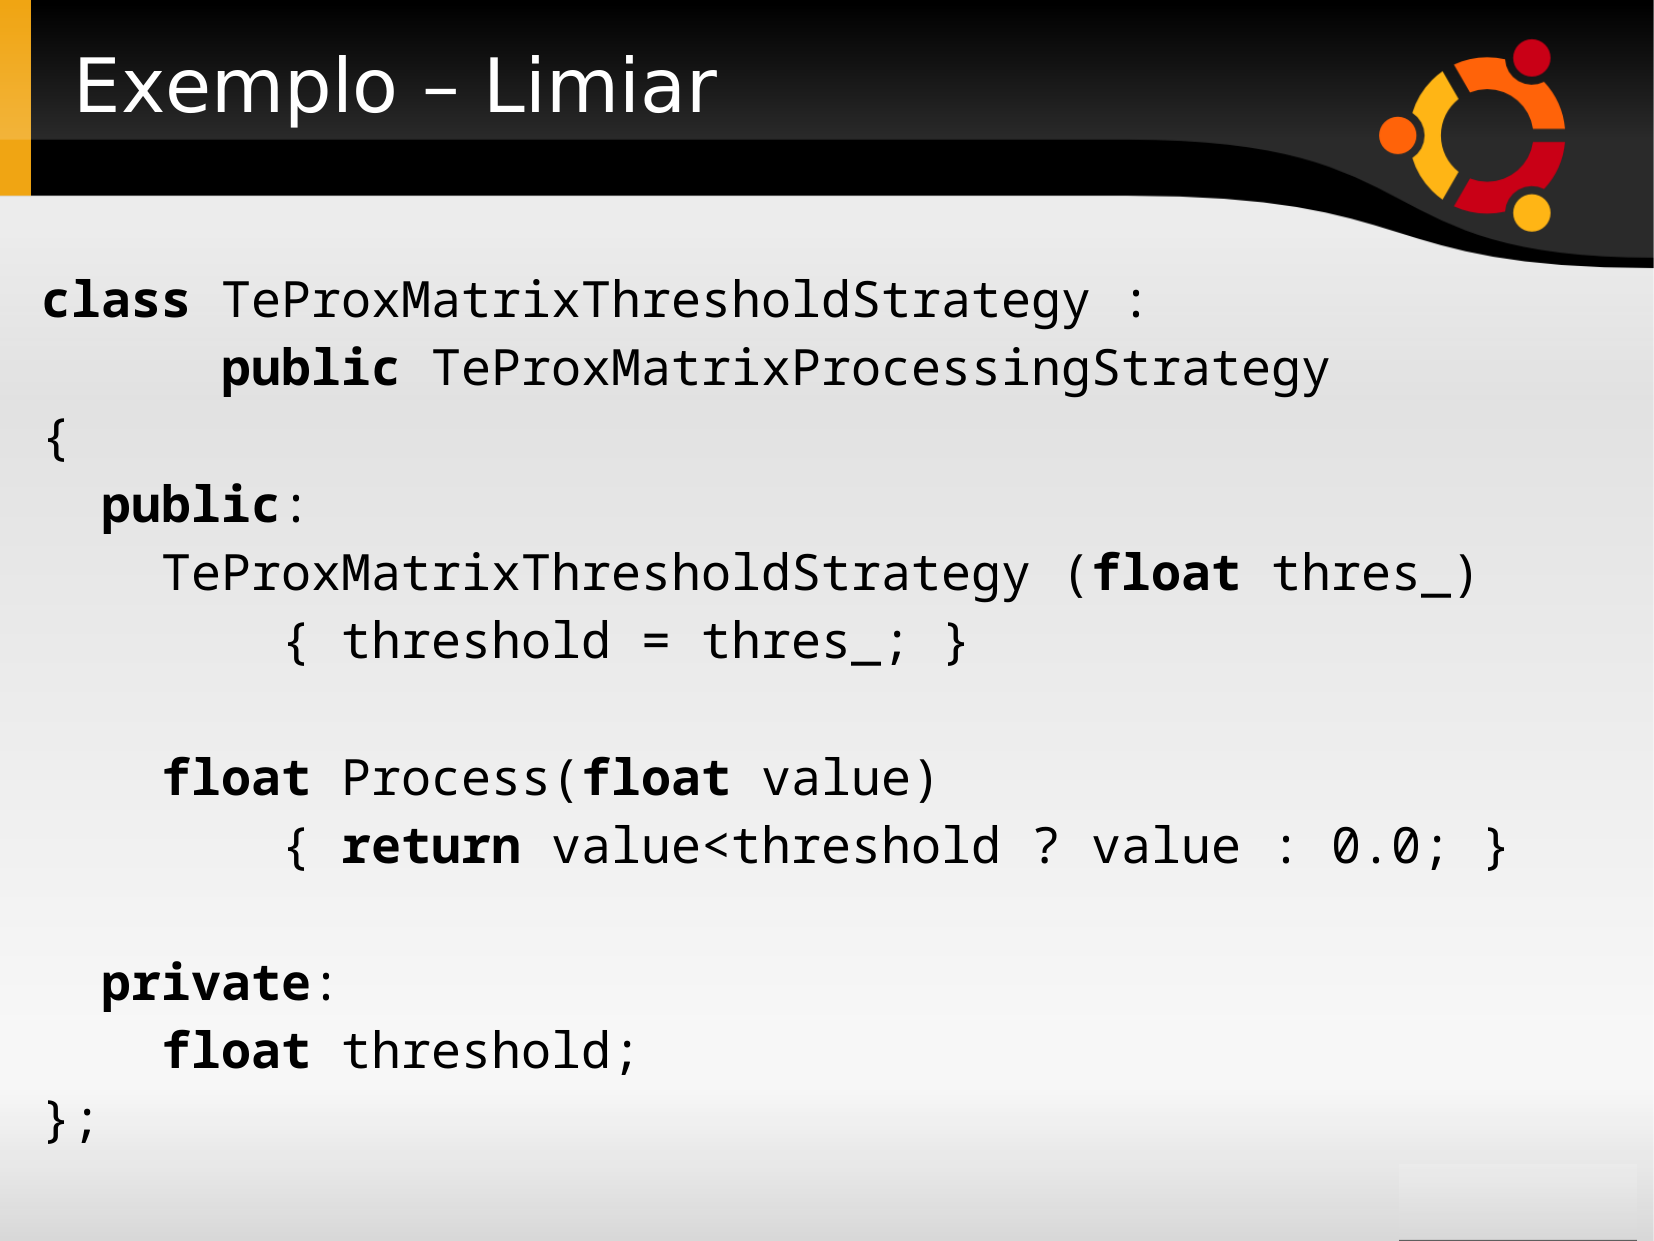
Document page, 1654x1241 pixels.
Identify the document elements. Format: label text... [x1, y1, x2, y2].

text_box class TeProxMatrixThresholdStrategy : public TeProxMatrixProcessingStrategy { public: TeProxMatrixThresholdStrategy (float thres_) { threshold = thres_; } float Process(float value) { return value<threshold ? value : 0.0; } private: float threshold; }; [41, 330, 1636, 1153]
picture [0, 0, 1654, 1241]
text_box Exemplo – Limiar [59, 35, 1034, 138]
